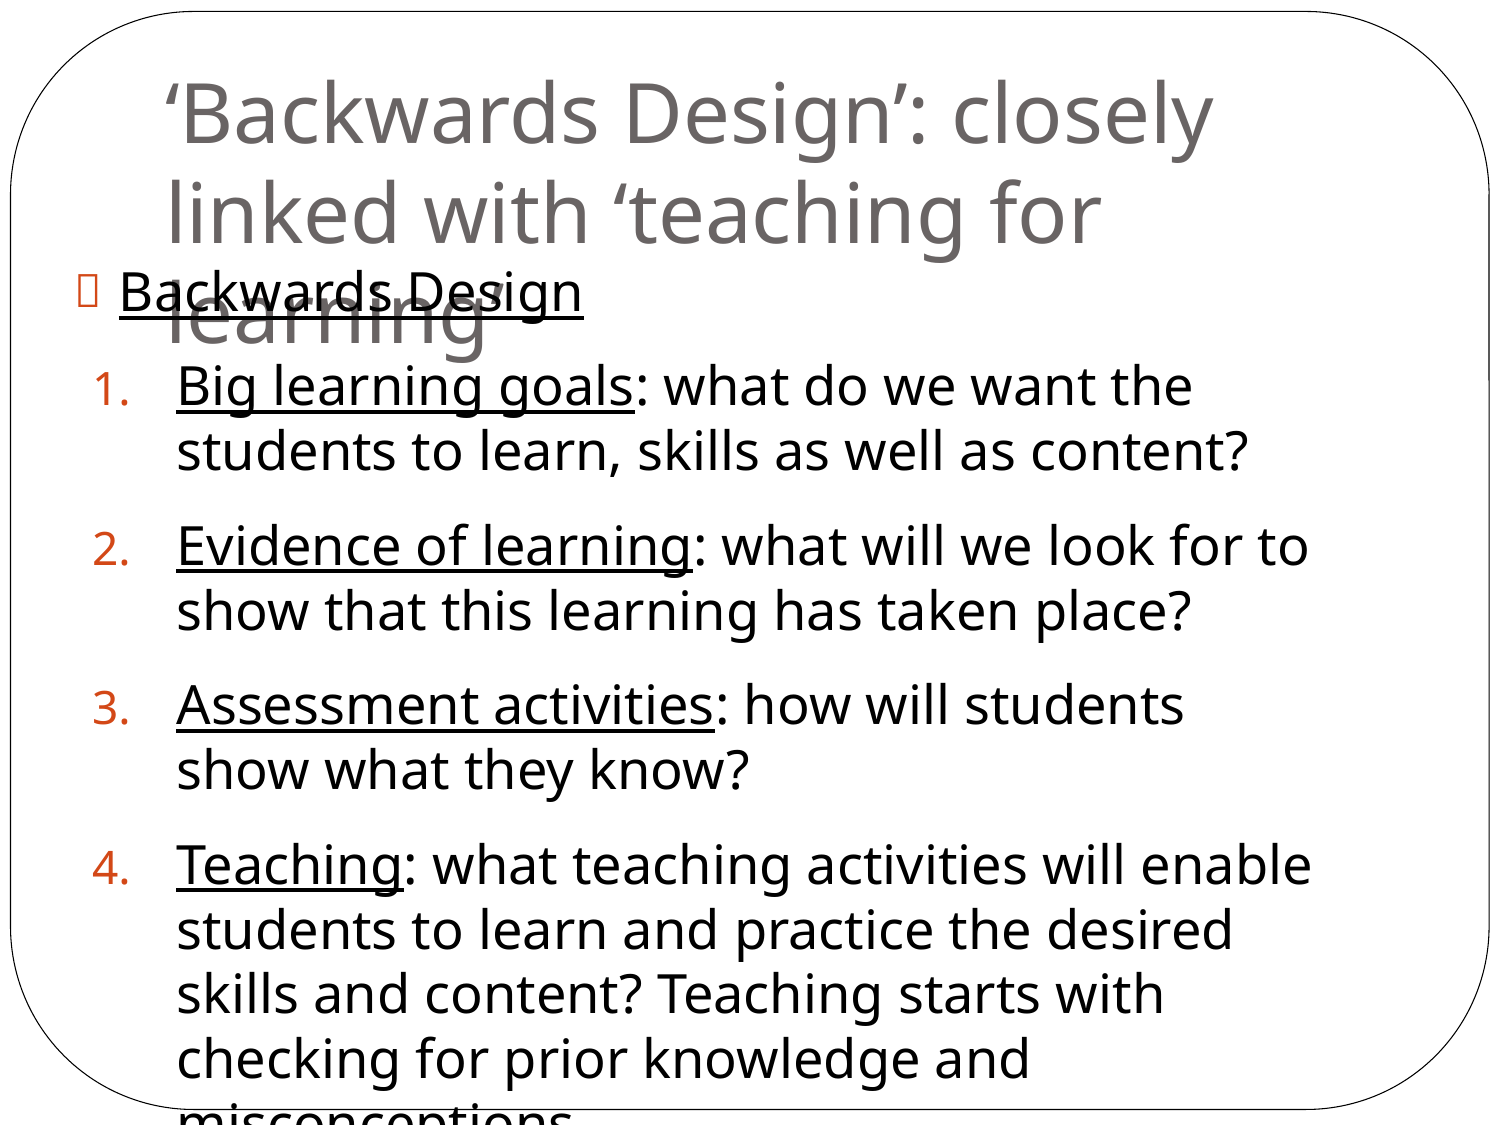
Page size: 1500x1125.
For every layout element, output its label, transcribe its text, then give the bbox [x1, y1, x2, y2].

list Backwards Design Big learning goals: what do we want the students to learn, skills as well as content? Evidence of learning: what will we look for to show that this learning has taken place? Assessment activities: how will students show what they know? Teaching: what teaching activities will enable students to learn and practice the desired skills and content? Teaching starts with checking for prior knowledge and misconceptions [59, 147, 1334, 1098]
title ‘Backwards Design’: closely linked with ‘teaching for learning’ [150, 45, 1425, 268]
